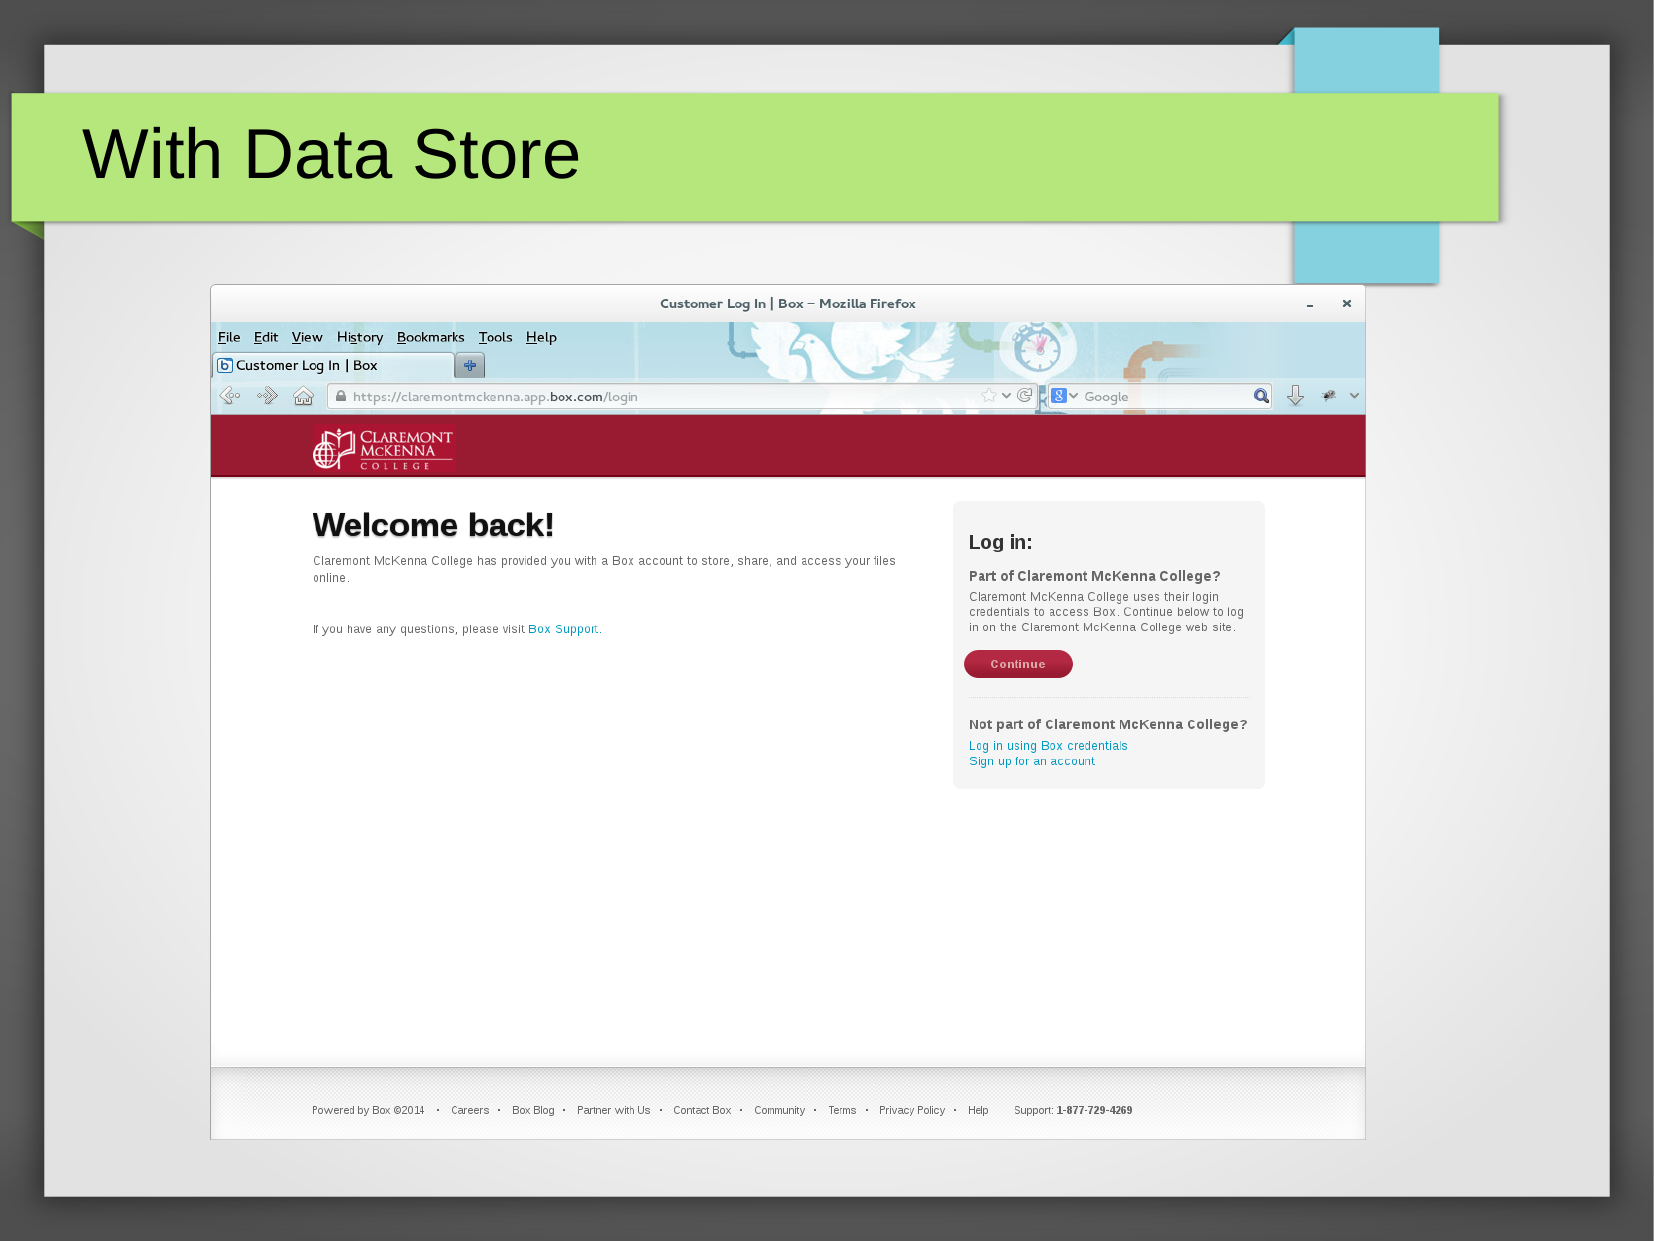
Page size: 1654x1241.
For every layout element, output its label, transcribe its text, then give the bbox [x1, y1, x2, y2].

title With Data Store [82, 94, 1264, 213]
picture [0, 0, 1654, 1241]
